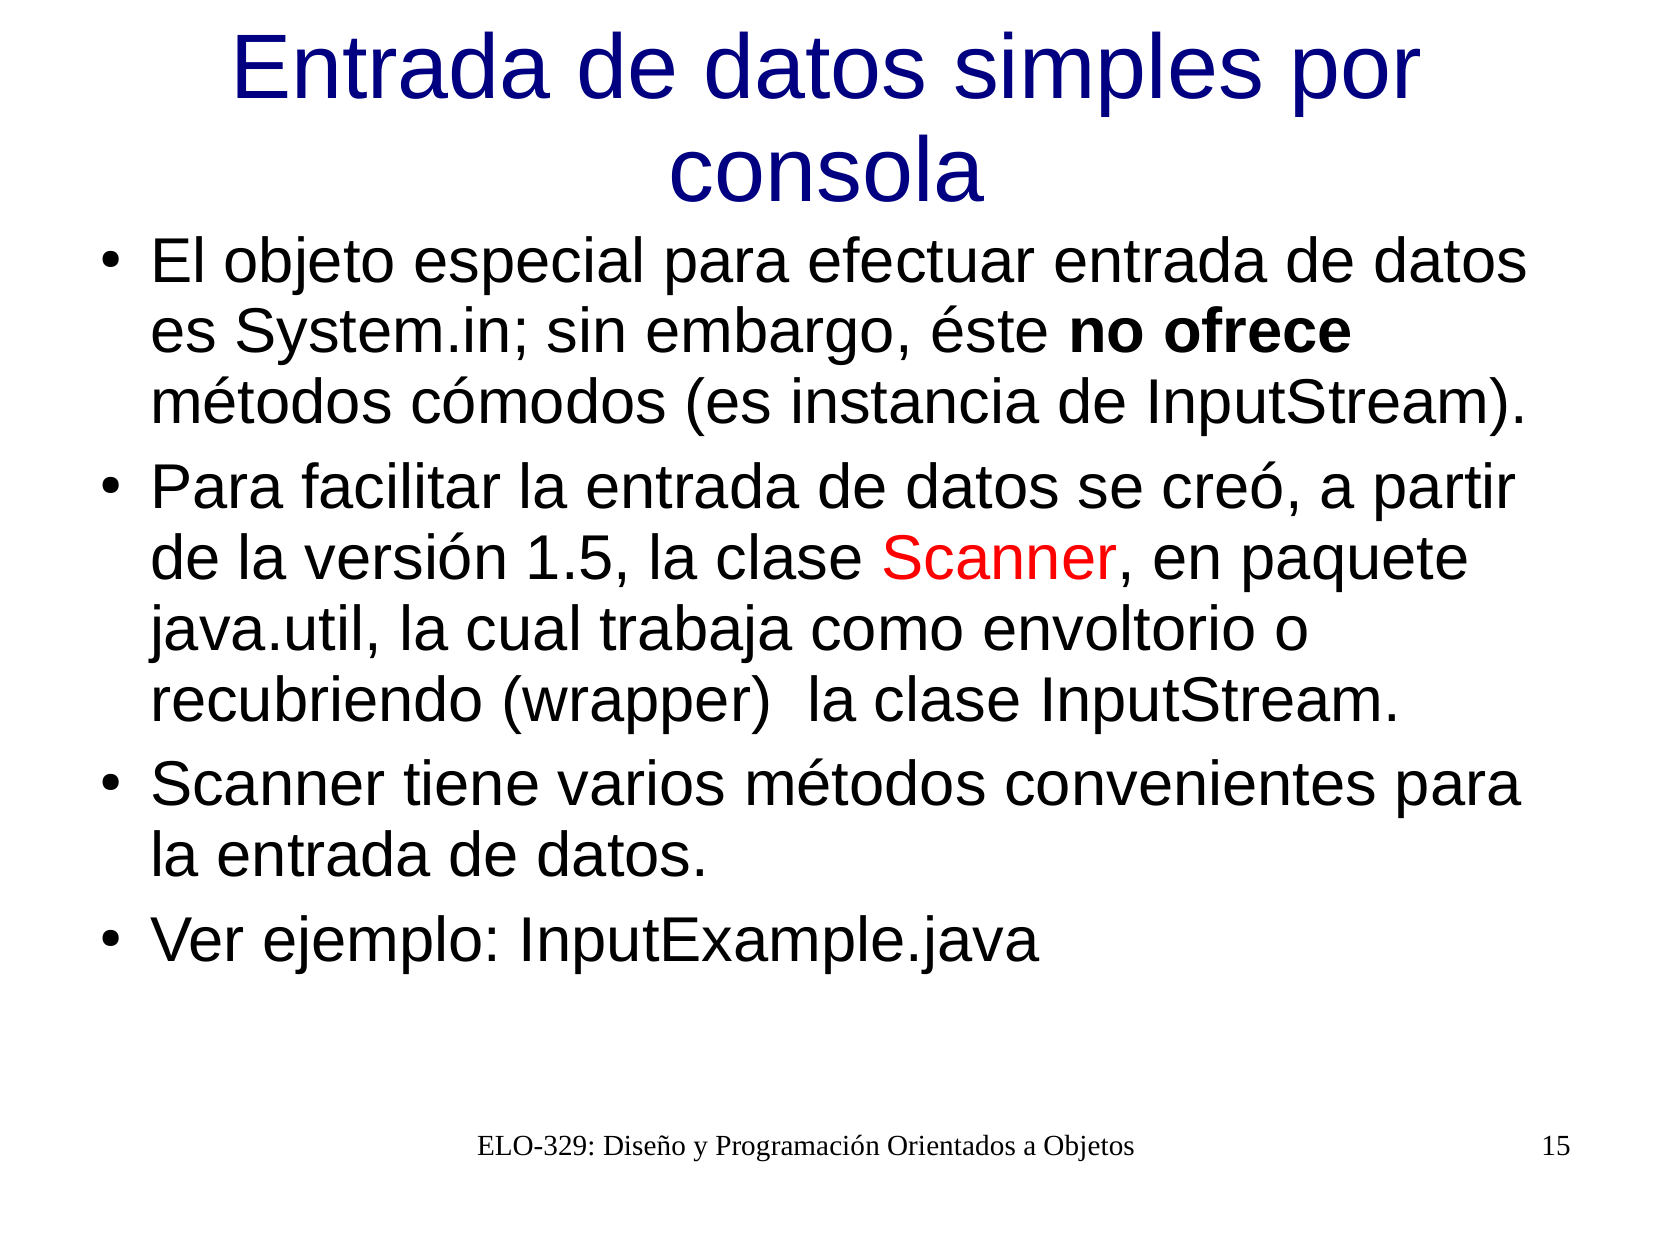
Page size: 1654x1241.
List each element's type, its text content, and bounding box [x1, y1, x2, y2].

list El objeto especial para efectuar entrada de datos es System.in; sin embargo, éste no ofrece métodos cómodos (es instancia de InputStream). Para facilitar la entrada de datos se creó, a partir de la versión 1.5, la clase Scanner, en paquete java.util, la cual trabaja como envoltorio o recubriendo (wrapper) la clase InputStream. Scanner tiene varios métodos convenientes para la entrada de datos. Ver ejemplo: InputExample.java [82, 225, 1571, 1088]
title Entrada de datos simples por consola [82, 56, 1571, 181]
